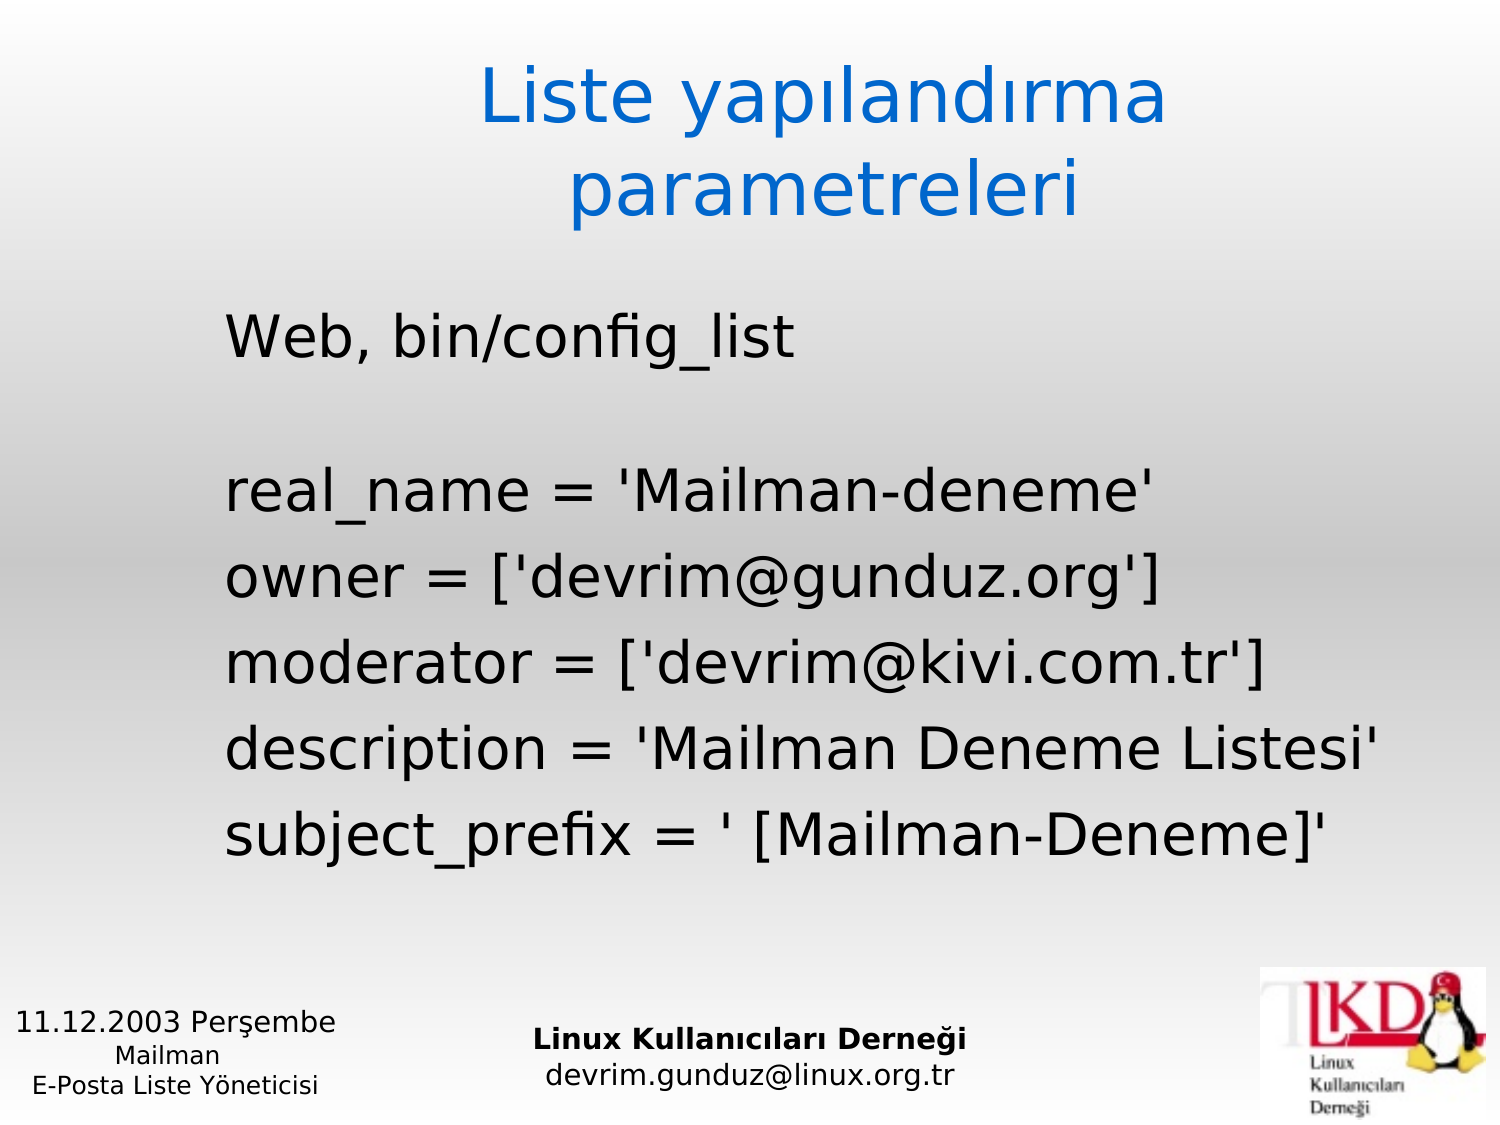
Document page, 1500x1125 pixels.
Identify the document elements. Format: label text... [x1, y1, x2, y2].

title Liste yapılandırma parametreleri [224, 43, 1425, 238]
picture [1260, 967, 1486, 1120]
list Web, bin/config_list real_name = 'Mailman-deneme' owner = ['devrim@gunduz.org'] moderator = ['devrim@kivi.com.tr'] description = 'Mailman Deneme Listesi' subject_prefix = ' [Mailman-Deneme]' [224, 299, 1425, 975]
